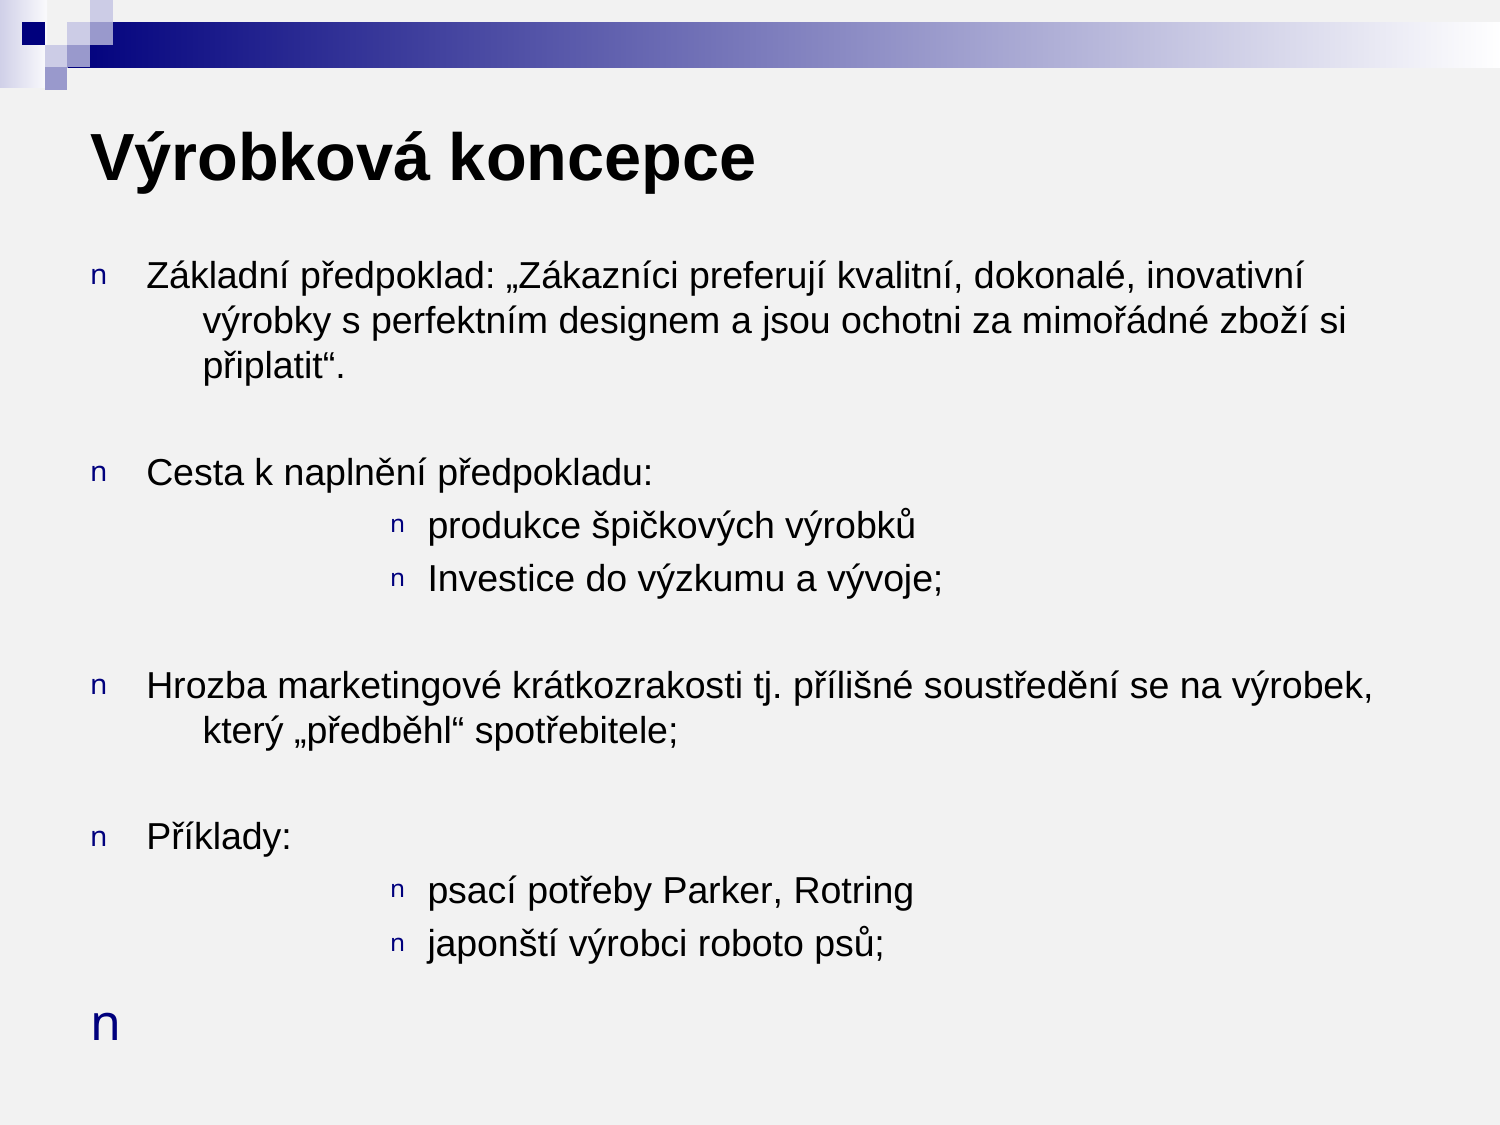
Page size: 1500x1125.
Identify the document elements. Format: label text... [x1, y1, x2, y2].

title Výrobková koncepce [75, 75, 1426, 232]
list Základní předpoklad: „Zákazníci preferují kvalitní, dokonalé, inovativní výrobky s perfektním designem a jsou ochotni za mimořádné zboží si připlatit“. Cesta k naplnění předpokladu: produkce špičkových výrobků Investice do výzkumu a vývoje; Hrozba marketingové krátkozrakosti tj. přílišné soustředění se na výrobek, který „předběhl“ spotřebitele; Příklady: psací potřeby Parker, Rotring japonští výrobci roboto psů; [75, 243, 1426, 1083]
